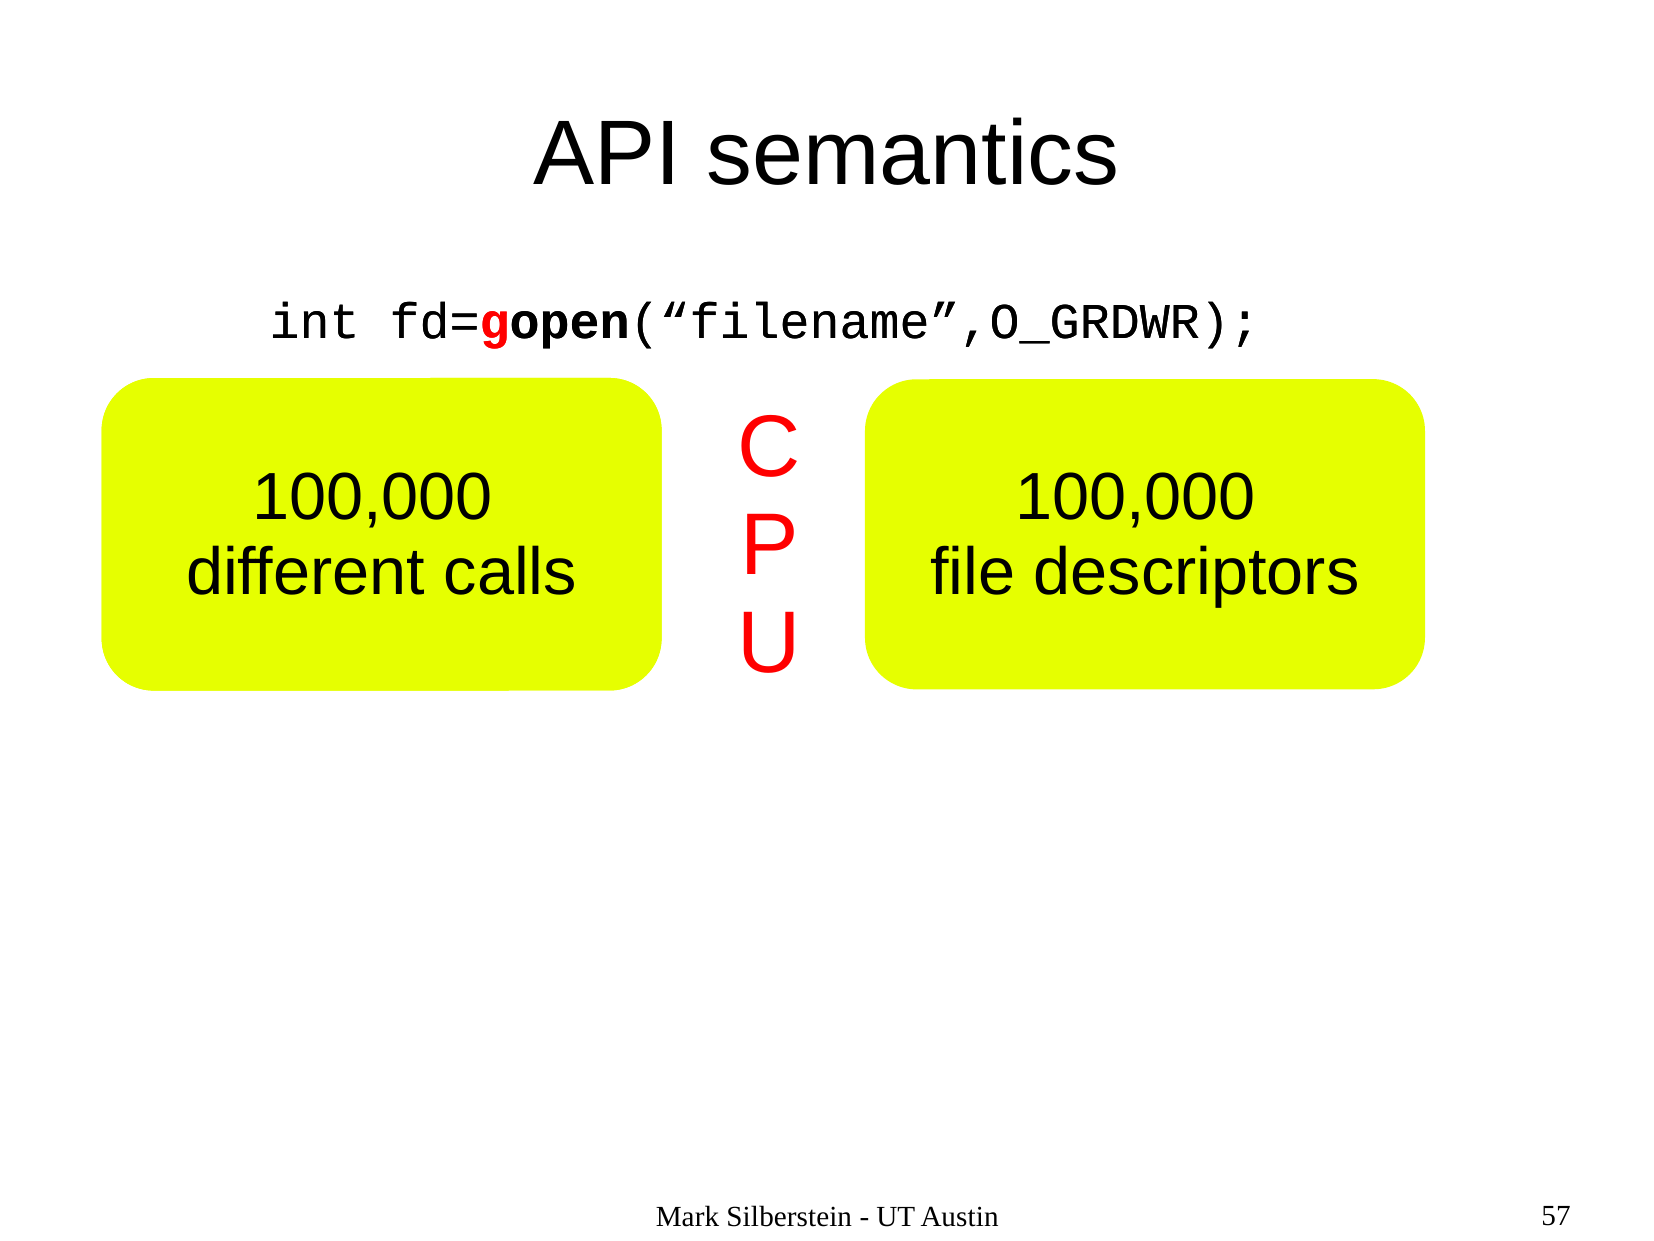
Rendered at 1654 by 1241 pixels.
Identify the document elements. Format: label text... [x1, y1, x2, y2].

list int fd=gopen(“filename”,O_GRDWR); [239, 297, 1426, 661]
text_box CPU [720, 661, 819, 834]
text_box 100,000 file descriptors [870, 661, 1420, 690]
title API semantics [82, 49, 1571, 257]
text_box 100,000 different calls [101, 378, 657, 691]
